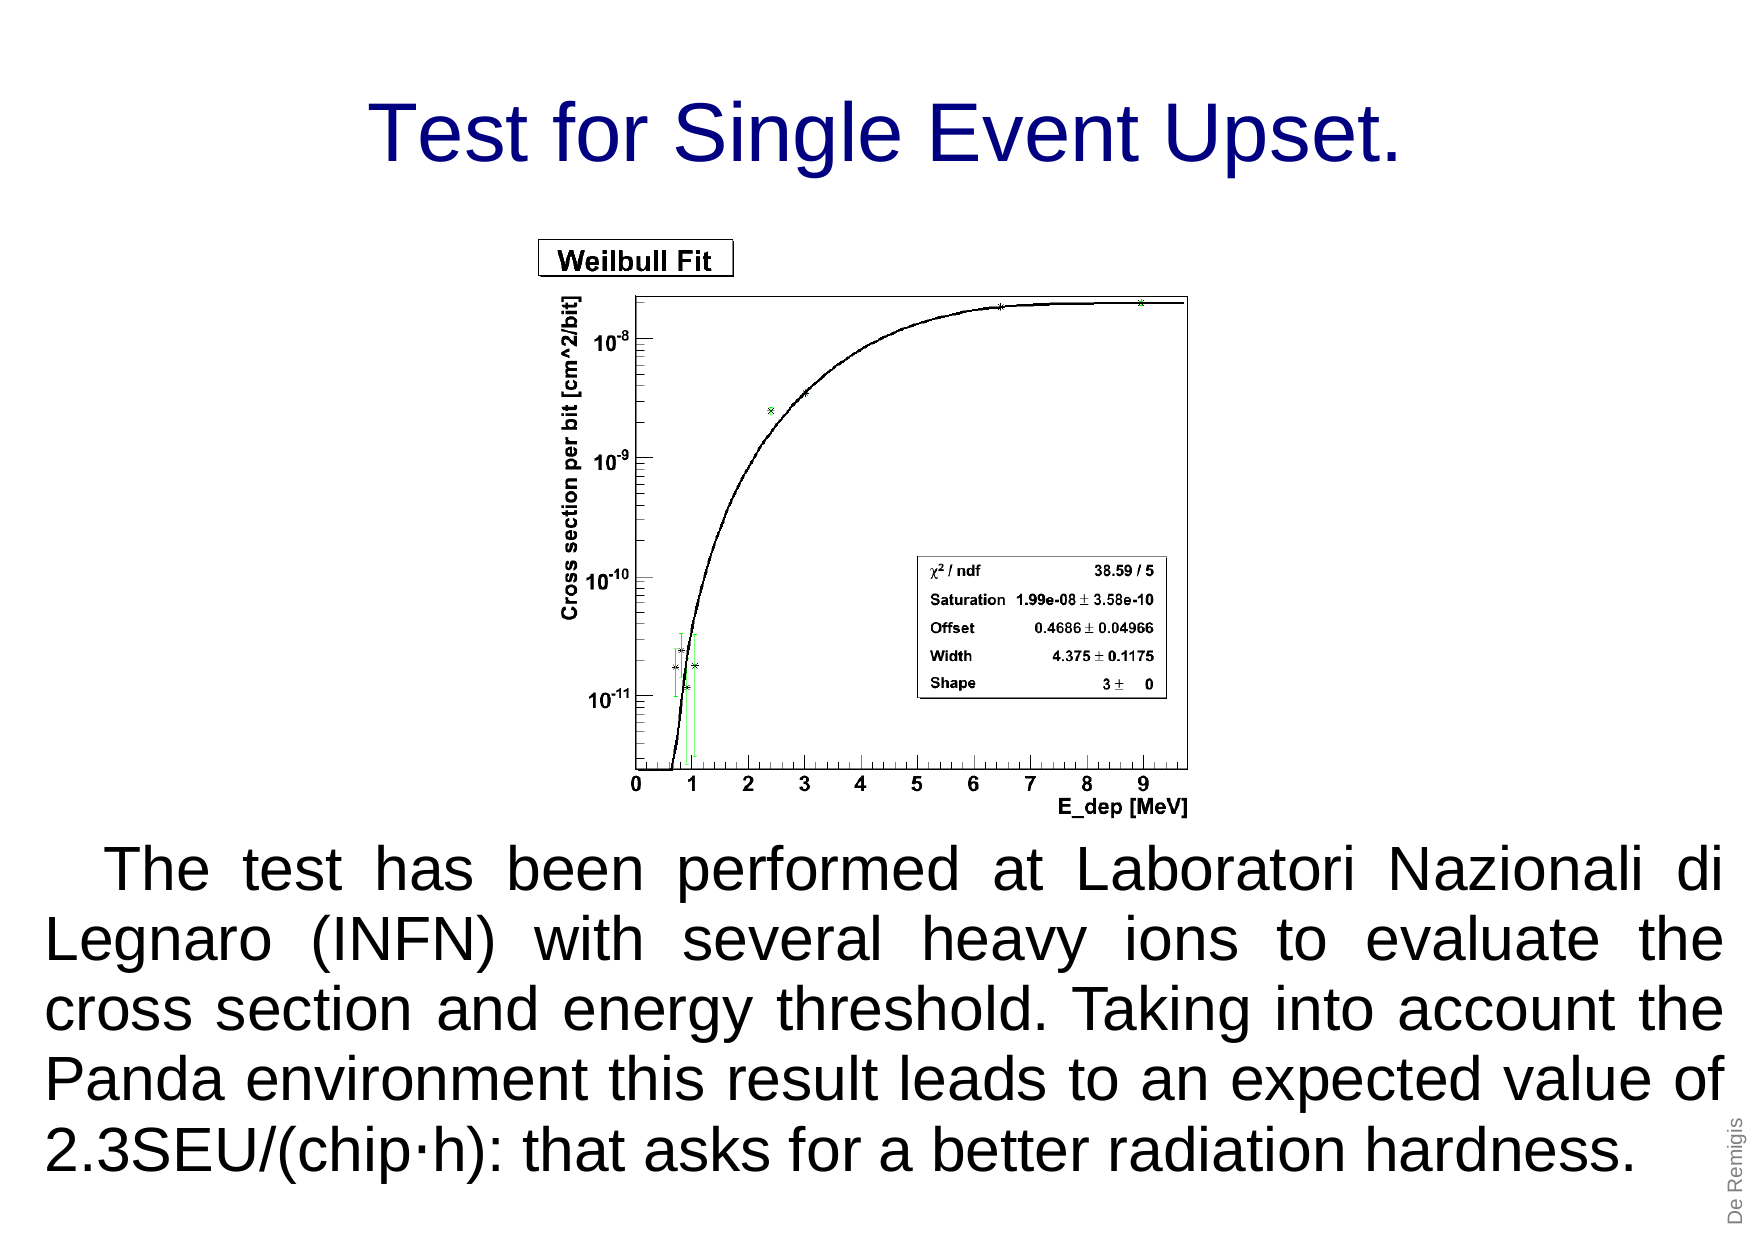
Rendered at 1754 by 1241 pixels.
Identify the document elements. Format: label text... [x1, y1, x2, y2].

picture [532, 236, 1221, 827]
text_box The test has been performed at Laboratori Nazionali di Legnaro (INFN) with several heavy ions to evaluate the cross section and energy threshold. Taking into account the Panda environment this result leads to an expected value of 2.3SEU/(chip·h): that asks for a better radiation hardness. [29, 826, 1743, 1211]
title Test for Single Event Upset. [29, 29, 1743, 236]
